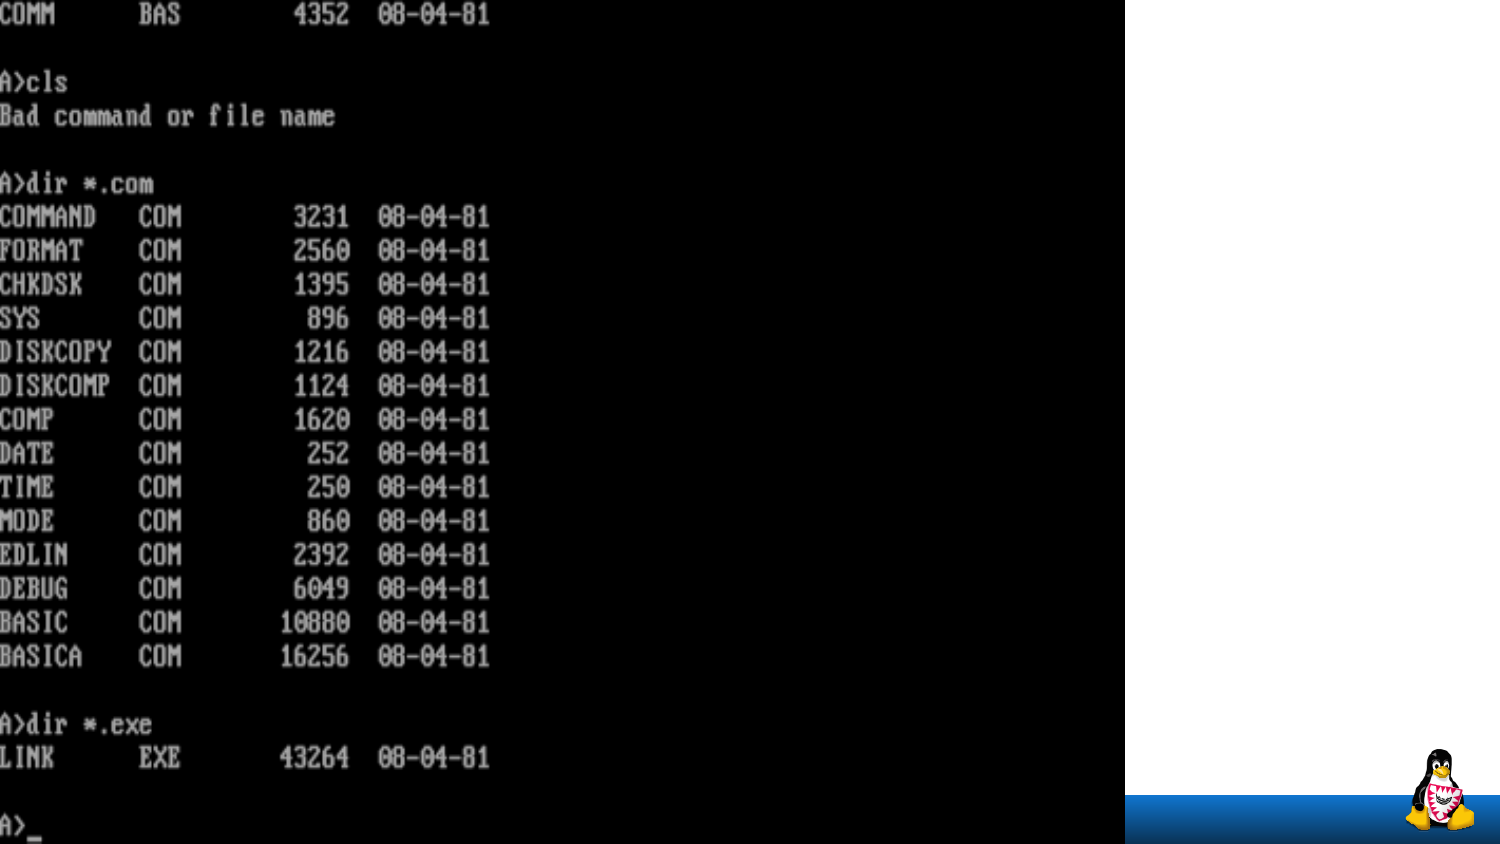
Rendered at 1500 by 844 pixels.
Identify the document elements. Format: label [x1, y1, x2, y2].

picture [0, 0, 1125, 844]
picture [1399, 749, 1480, 830]
